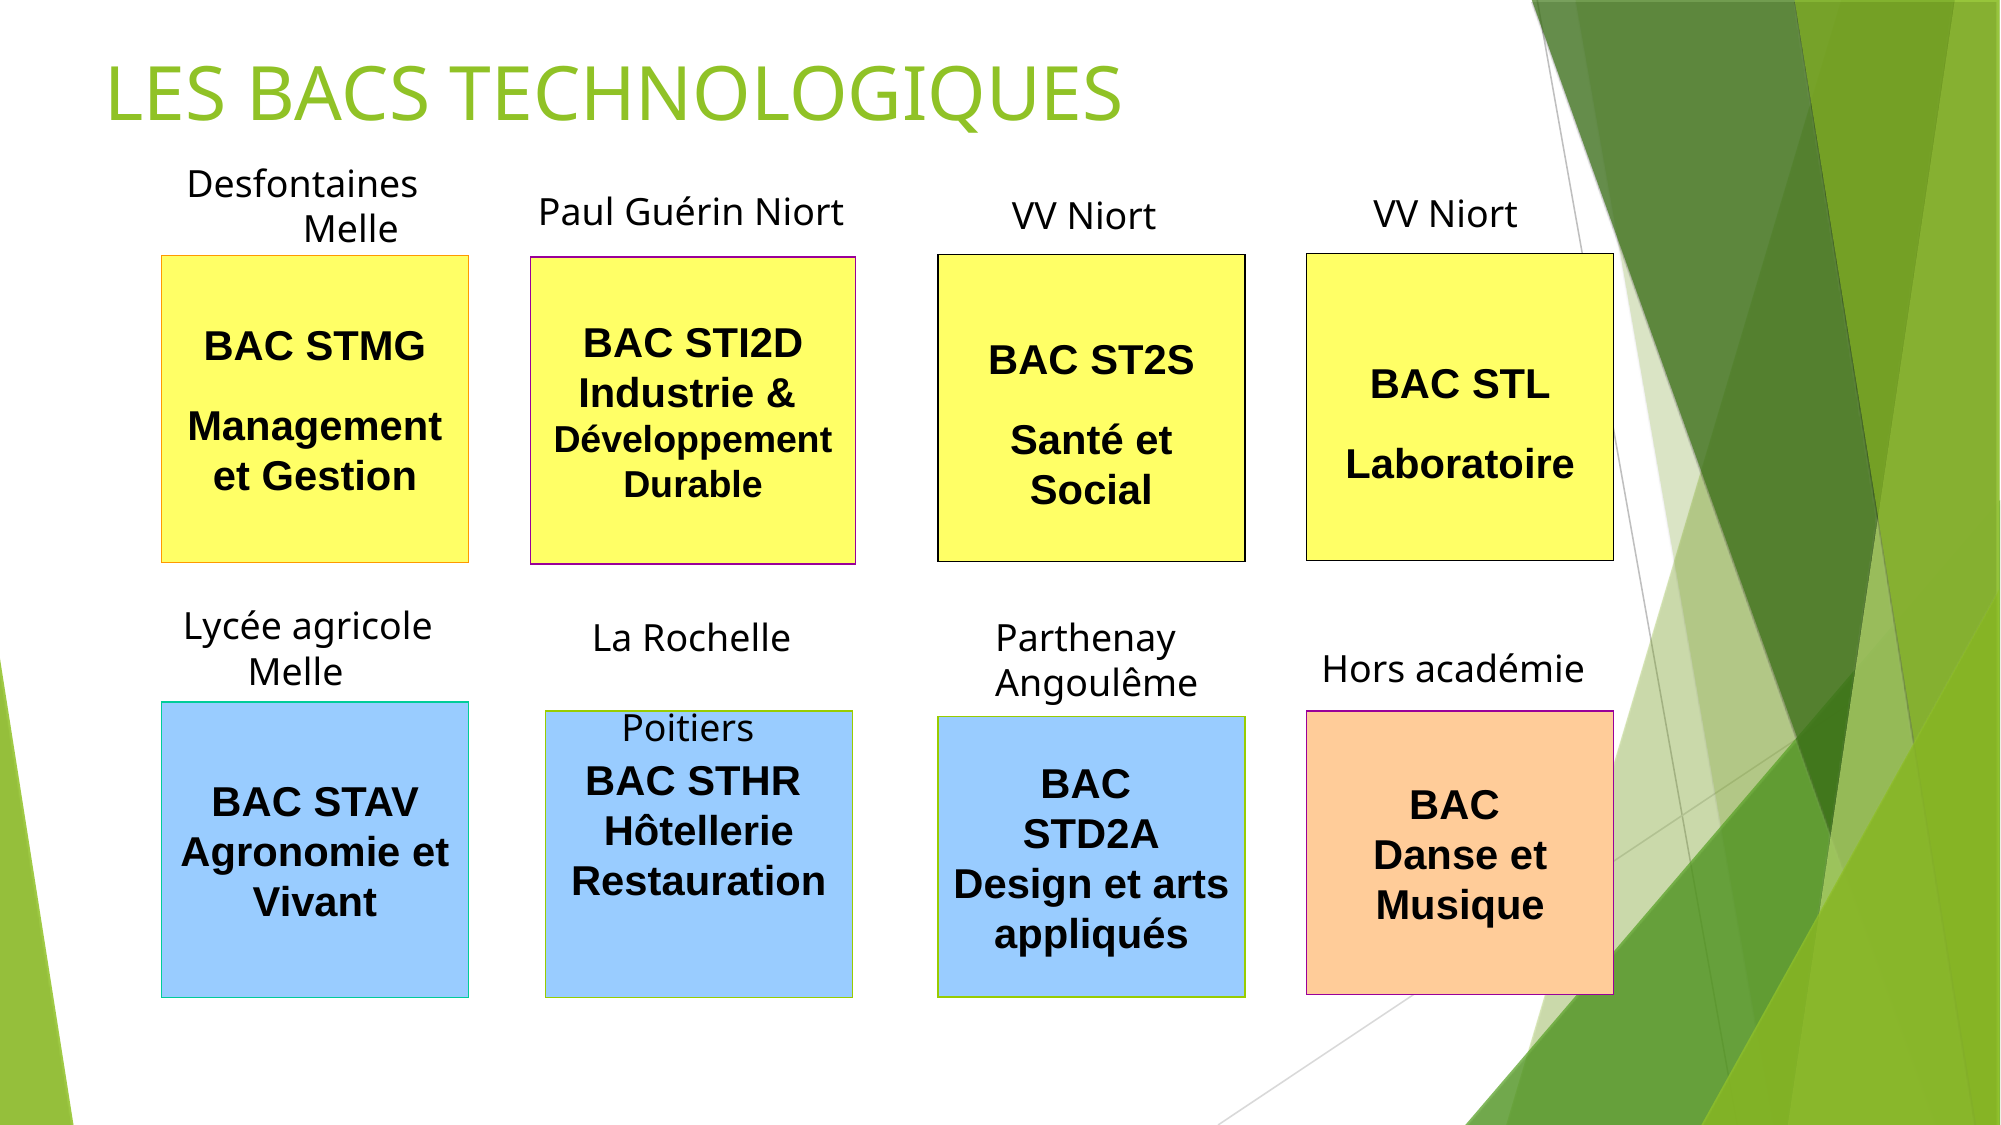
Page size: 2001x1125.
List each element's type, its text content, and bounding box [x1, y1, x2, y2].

text_box BAC STAV Agronomie et Vivant [161, 702, 469, 998]
text_box Hors académie [1306, 637, 1586, 700]
text_box Desfontaines Melle [171, 153, 459, 258]
text_box VV Niort [1358, 182, 1534, 243]
text_box BAC Danse et Musique [1306, 710, 1614, 995]
text_box LES BACS TECHNOLOGIQUES [90, 38, 1332, 143]
text_box BAC STMG Management et Gestion [161, 255, 469, 563]
text_box Lycée agricole Melle [145, 590, 469, 653]
text_box La Rochelle Poitiers [577, 606, 821, 757]
text_box VV Niort [939, 180, 1179, 246]
text_box Parthenay Angoulême [980, 606, 1215, 712]
text_box BAC STL Laboratoire [1306, 253, 1614, 561]
text_box BAC STHR Hôtellerie Restauration [545, 710, 853, 998]
text_box BAC STD2A Design et arts appliqués [937, 716, 1245, 998]
text_box Paul Guérin Niort [523, 180, 860, 241]
text_box BAC ST2S Santé et Social [937, 254, 1245, 562]
text_box BAC STI2D Industrie & Développement Durable [530, 256, 856, 564]
